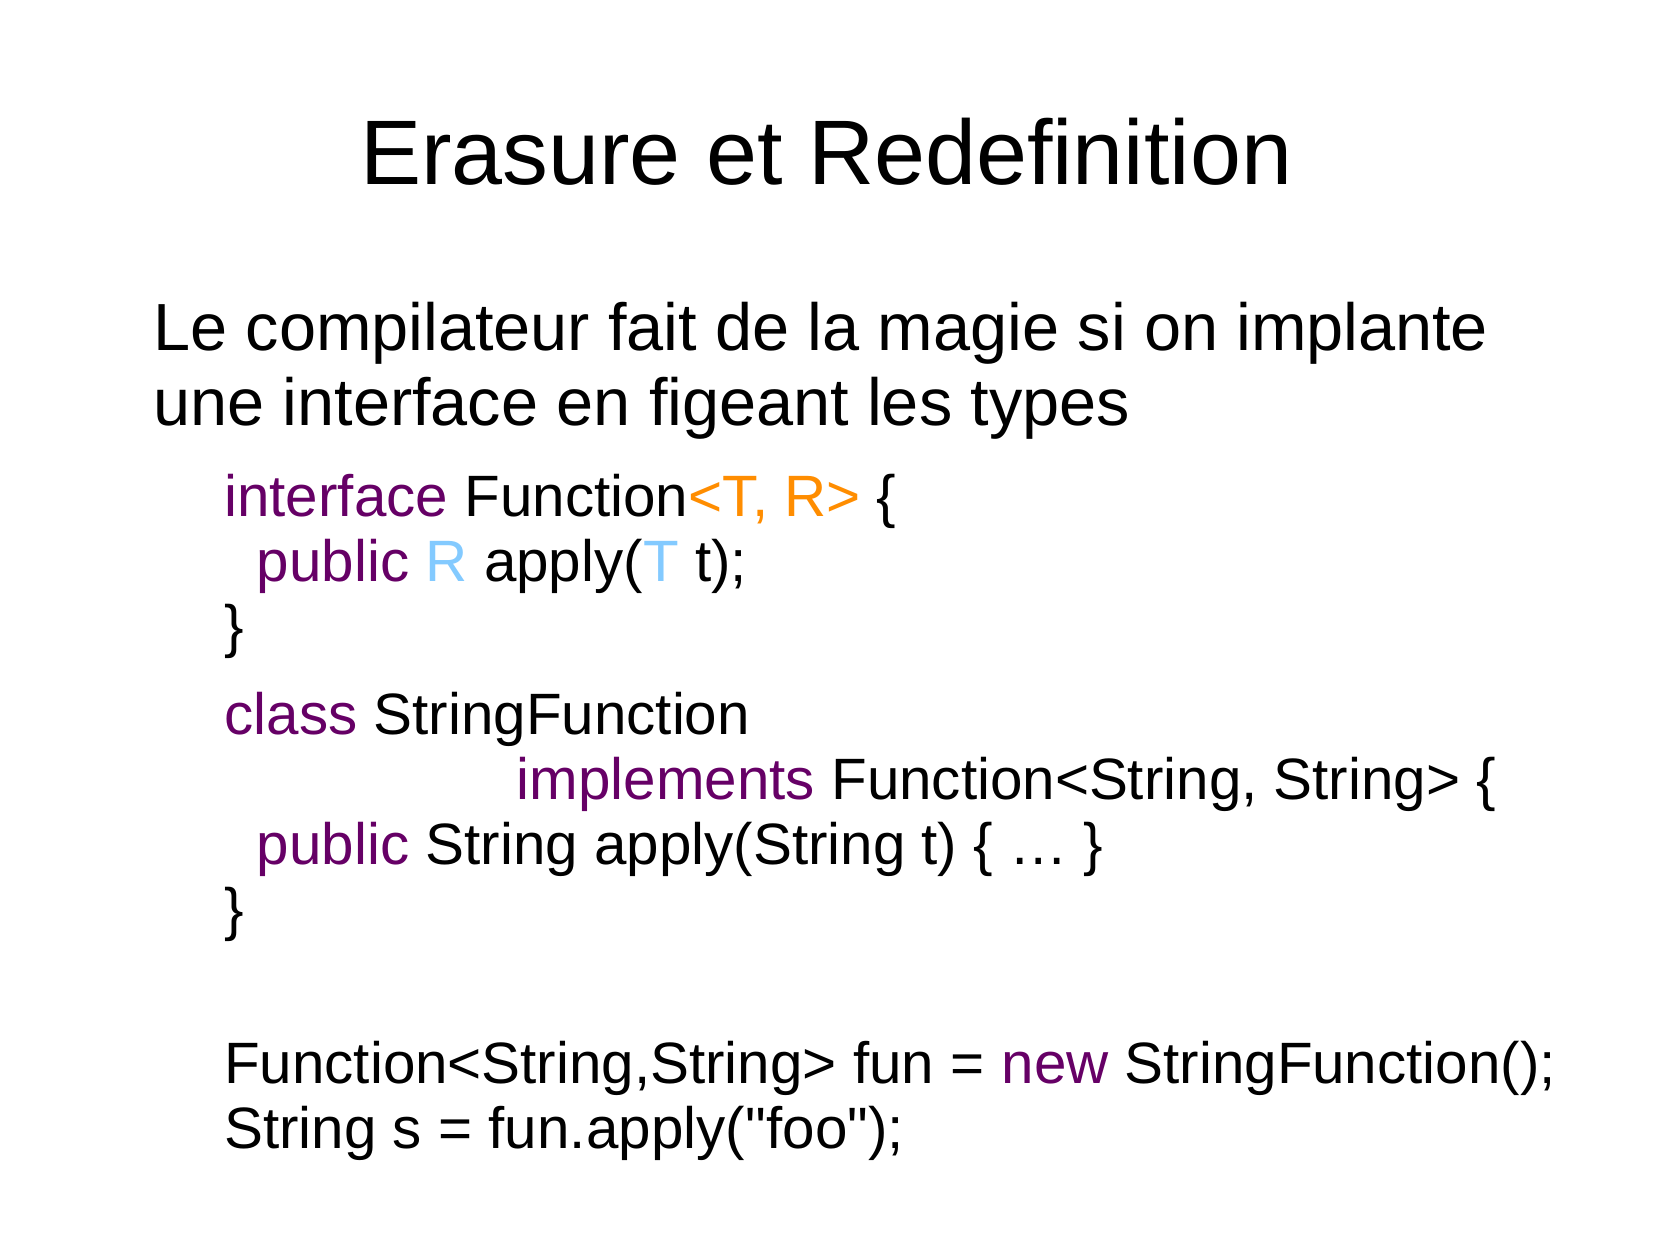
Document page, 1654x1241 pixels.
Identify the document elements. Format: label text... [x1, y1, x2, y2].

list Le compilateur fait de la magie si on implante une interface en figeant les types interface Function<T, R> { public R apply(T t); } class StringFunction implements Function<String, String> { public String apply(String t) { … } } Function<String,String> fun = new StringFunction(); String s = fun.apply("foo"); [82, 290, 1571, 1186]
title Erasure et Redefinition [82, 49, 1571, 257]
